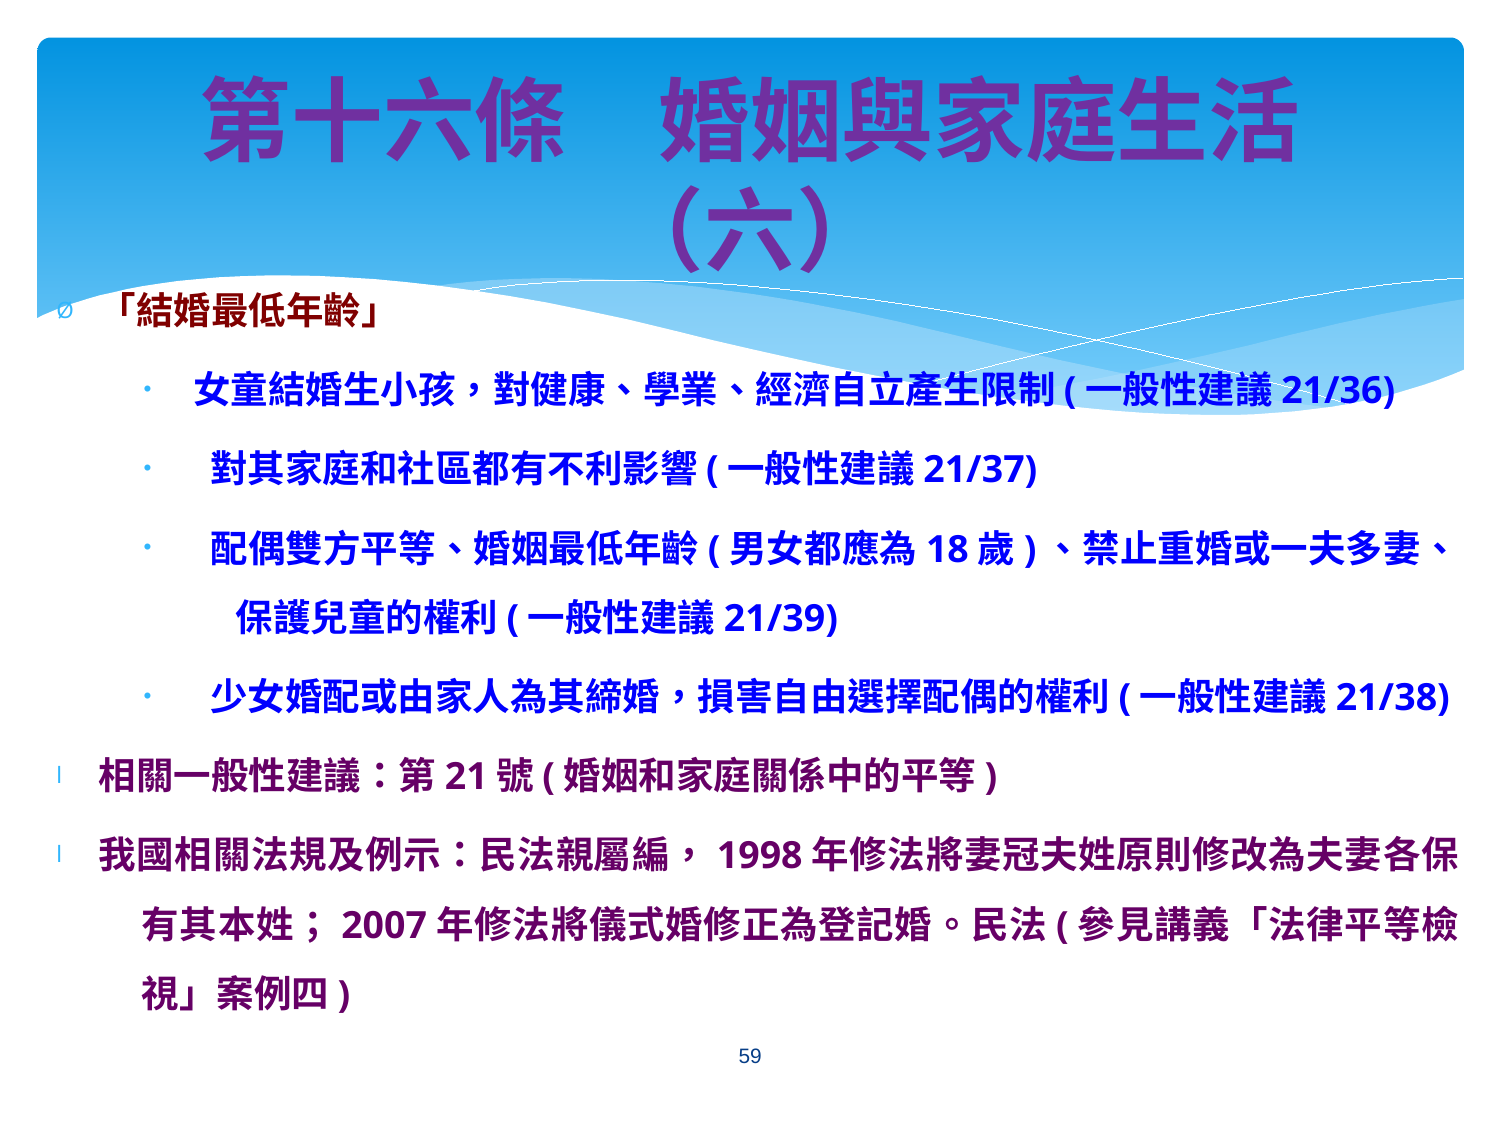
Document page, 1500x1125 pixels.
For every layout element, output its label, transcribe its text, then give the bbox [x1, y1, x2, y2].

list 「結婚最低年齡」 女童結婚生小孩，對健康、學業、經濟自立產生限制(一般性建議21/36) 對其家庭和社區都有不利影響(一般性建議21/37) 配偶雙方平等、婚姻最低年齡(男女都應為18歲)、禁止重婚或一夫多妻、保護兒童的權利(一般性建議21/39) 少女婚配或由家人為其締婚，損害自由選擇配偶的權利(一般性建議21/38) 相關一般性建議：第21號(婚姻和家庭關係中的平等) 我國相關法規及例示：民法親屬編，1998年修法將妻冠夫姓原則修改為夫妻各保有其本姓；2007年修法將儀式婚修正為登記婚。民法(參見講義「法律平等檢視」案例四) [41, 255, 1474, 1083]
title 第十六條 婚姻與家庭生活（六） [75, 55, 1426, 262]
text_box 59 [654, 1025, 846, 1086]
